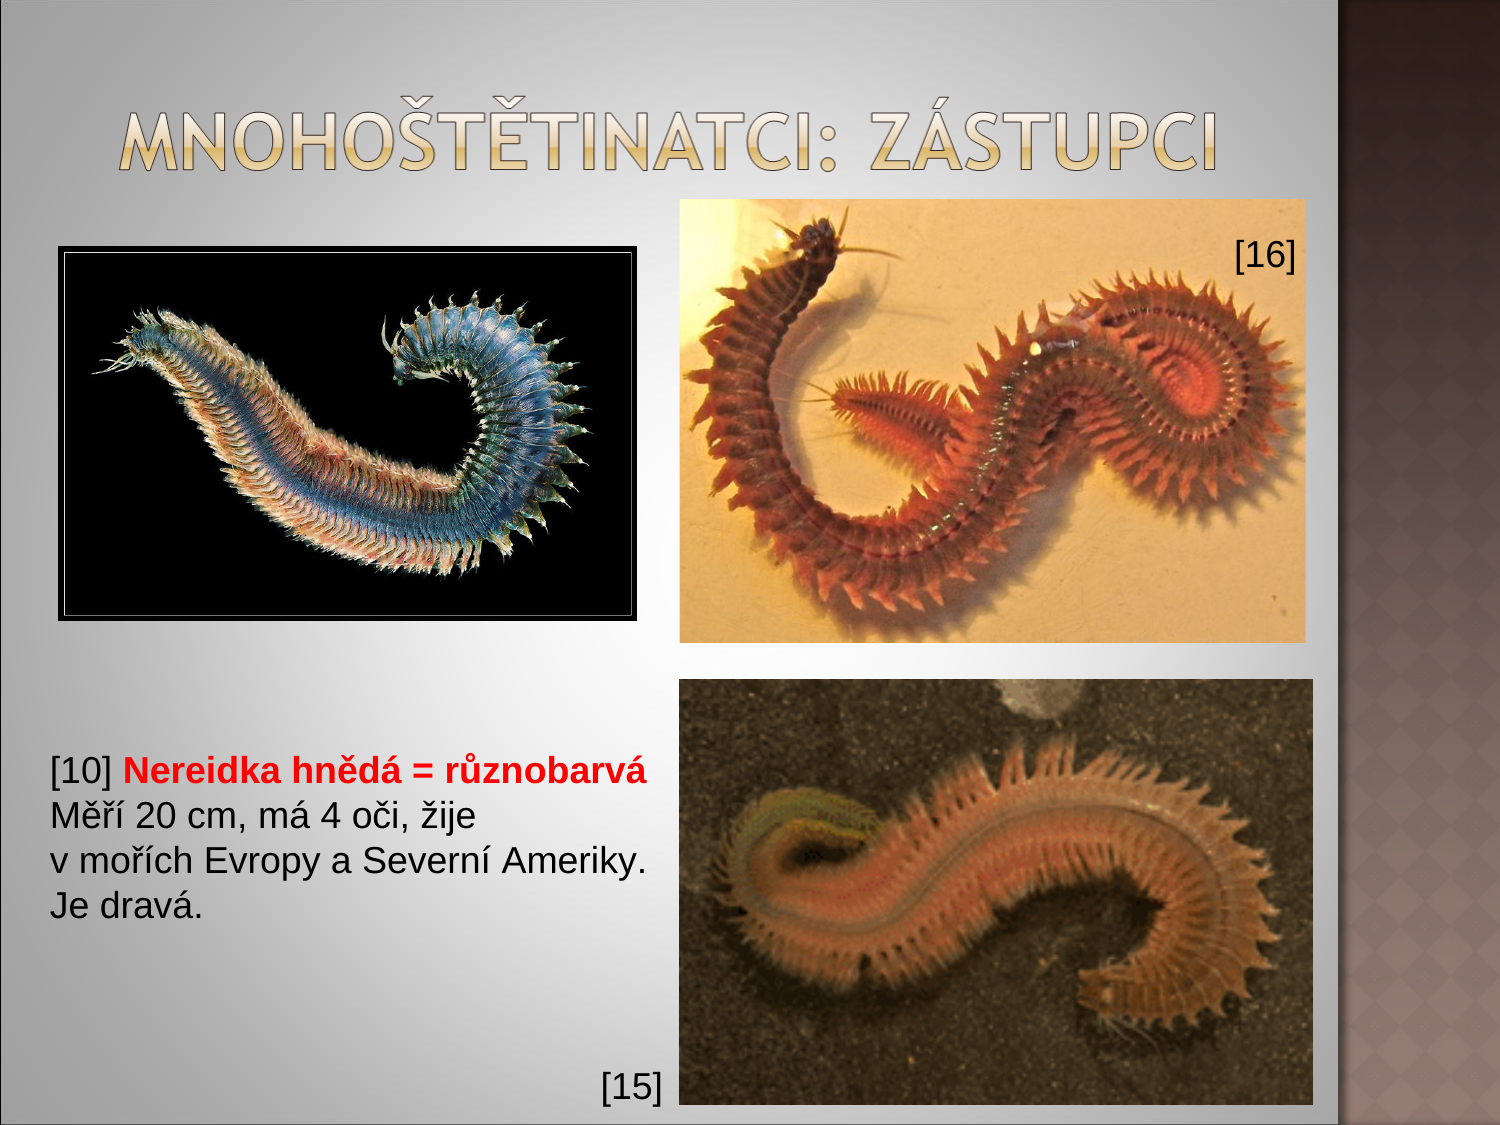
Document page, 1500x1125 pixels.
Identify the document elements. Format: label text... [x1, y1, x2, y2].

text_box [16] [1219, 222, 1312, 284]
text_box [10] Nereidka hnědá = různobarvá Měří 20 cm, má 4 oči, žije v mořích Evropy a Severní Ameriky. Je dravá. [35, 738, 679, 979]
text_box [58, 246, 637, 621]
text_box [71, 52, 1270, 189]
picture [0, 0, 1500, 1125]
text_box [679, 679, 1313, 1105]
text_box [15] [585, 1054, 693, 1116]
